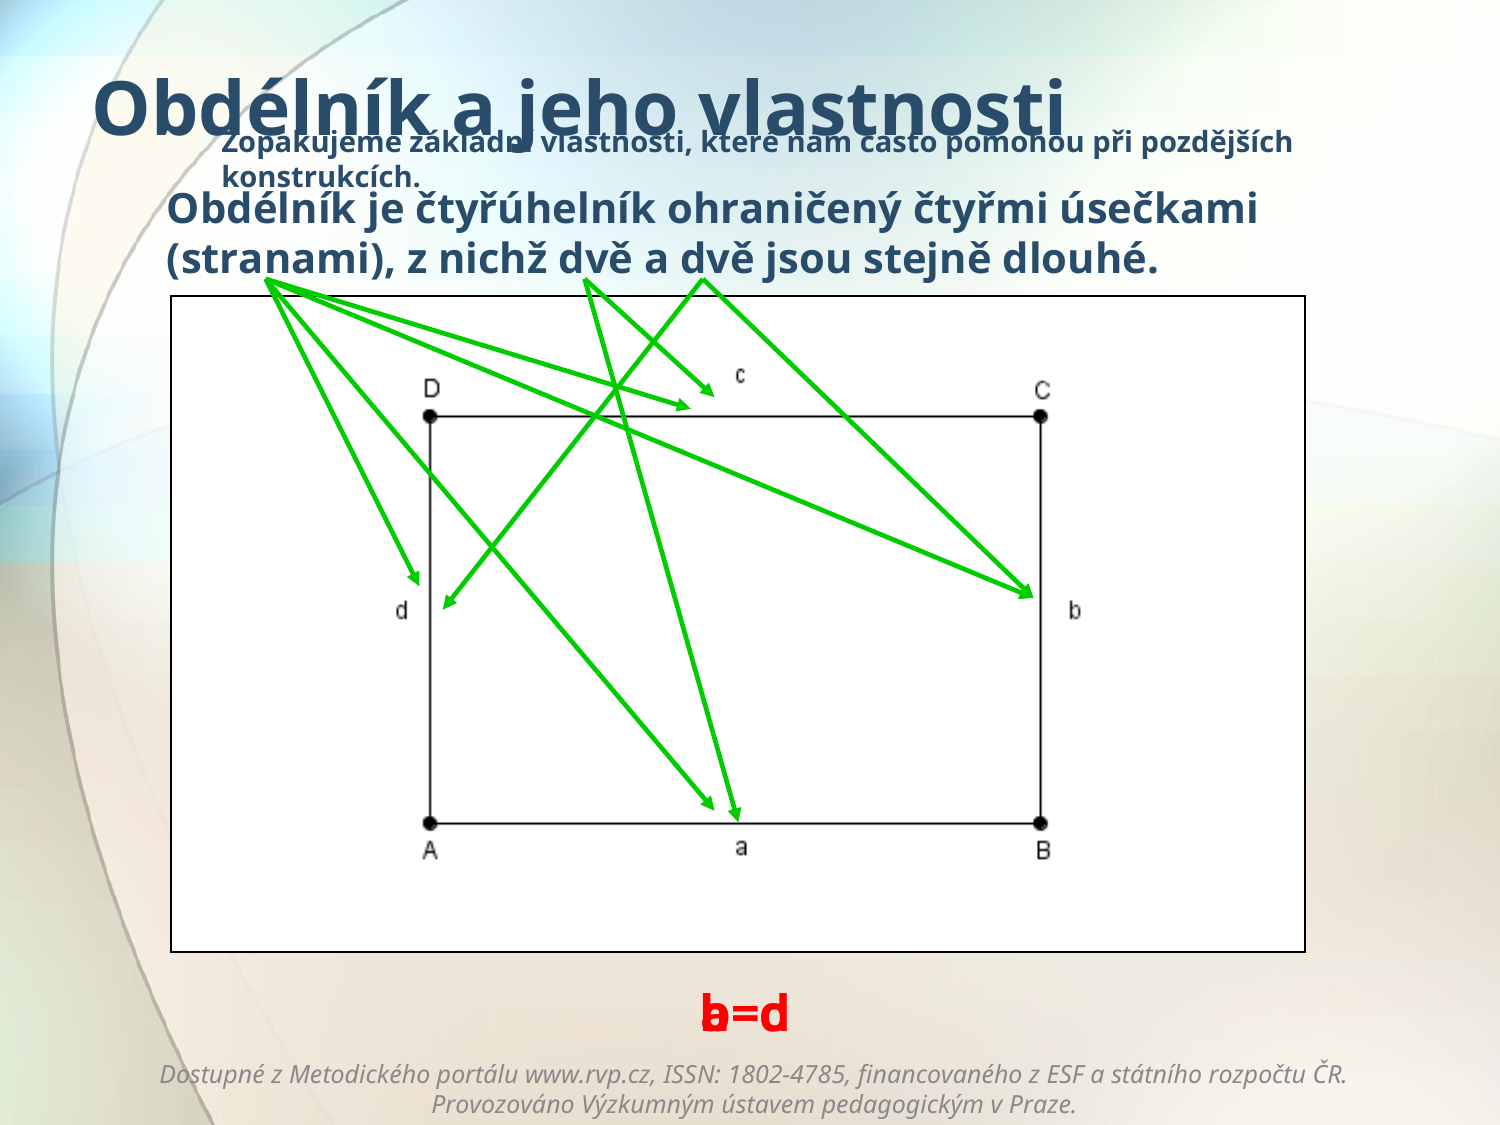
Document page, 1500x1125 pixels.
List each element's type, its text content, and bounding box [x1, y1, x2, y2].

text_box [330, 295, 588, 302]
text_box [592, 295, 605, 302]
text_box Obdélník je čtyřúhelník ohraničený čtyřmi úsečkami (stranami), z nichž dvě a dvě jsou stejně dlouhé. [152, 184, 1442, 280]
text_box [607, 295, 686, 302]
title Obdélník a jeho vlastnosti [76, 62, 1412, 165]
picture [0, 0, 1500, 1125]
text_box [689, 295, 722, 302]
text_box [284, 295, 336, 357]
text_box Zopakujeme základní vlastnosti, které nám často pomohou při pozdějších konstrukcích. [206, 111, 1483, 206]
text_box [171, 295, 1306, 953]
text_box [280, 301, 336, 412]
text_box b=d [159, 964, 1332, 1059]
